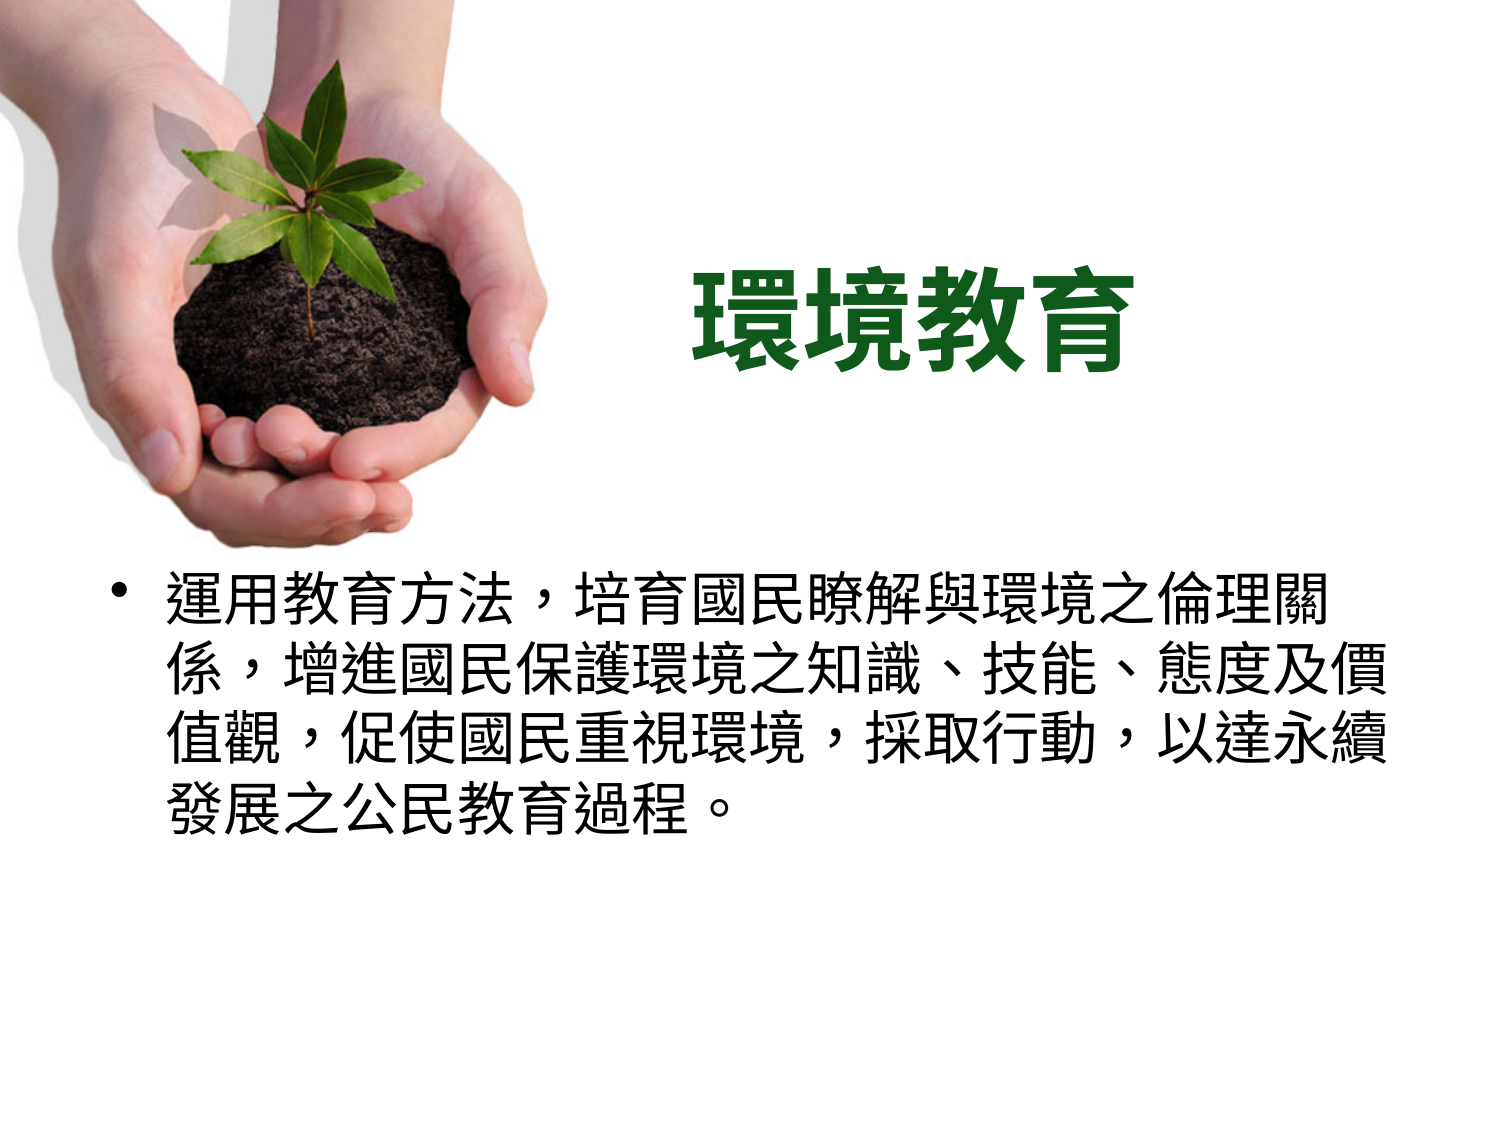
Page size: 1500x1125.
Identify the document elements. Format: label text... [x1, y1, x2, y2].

list 運用教育方法，培育國民瞭解與環境之倫理關係，增進國民保護環境之知識、技能、態度及價值觀，促使國民重視環境，採取行動，以達永續發展之公民教育過程。 [94, 554, 1418, 1006]
picture [0, 0, 1500, 1125]
title 環境教育 [413, 213, 1418, 423]
